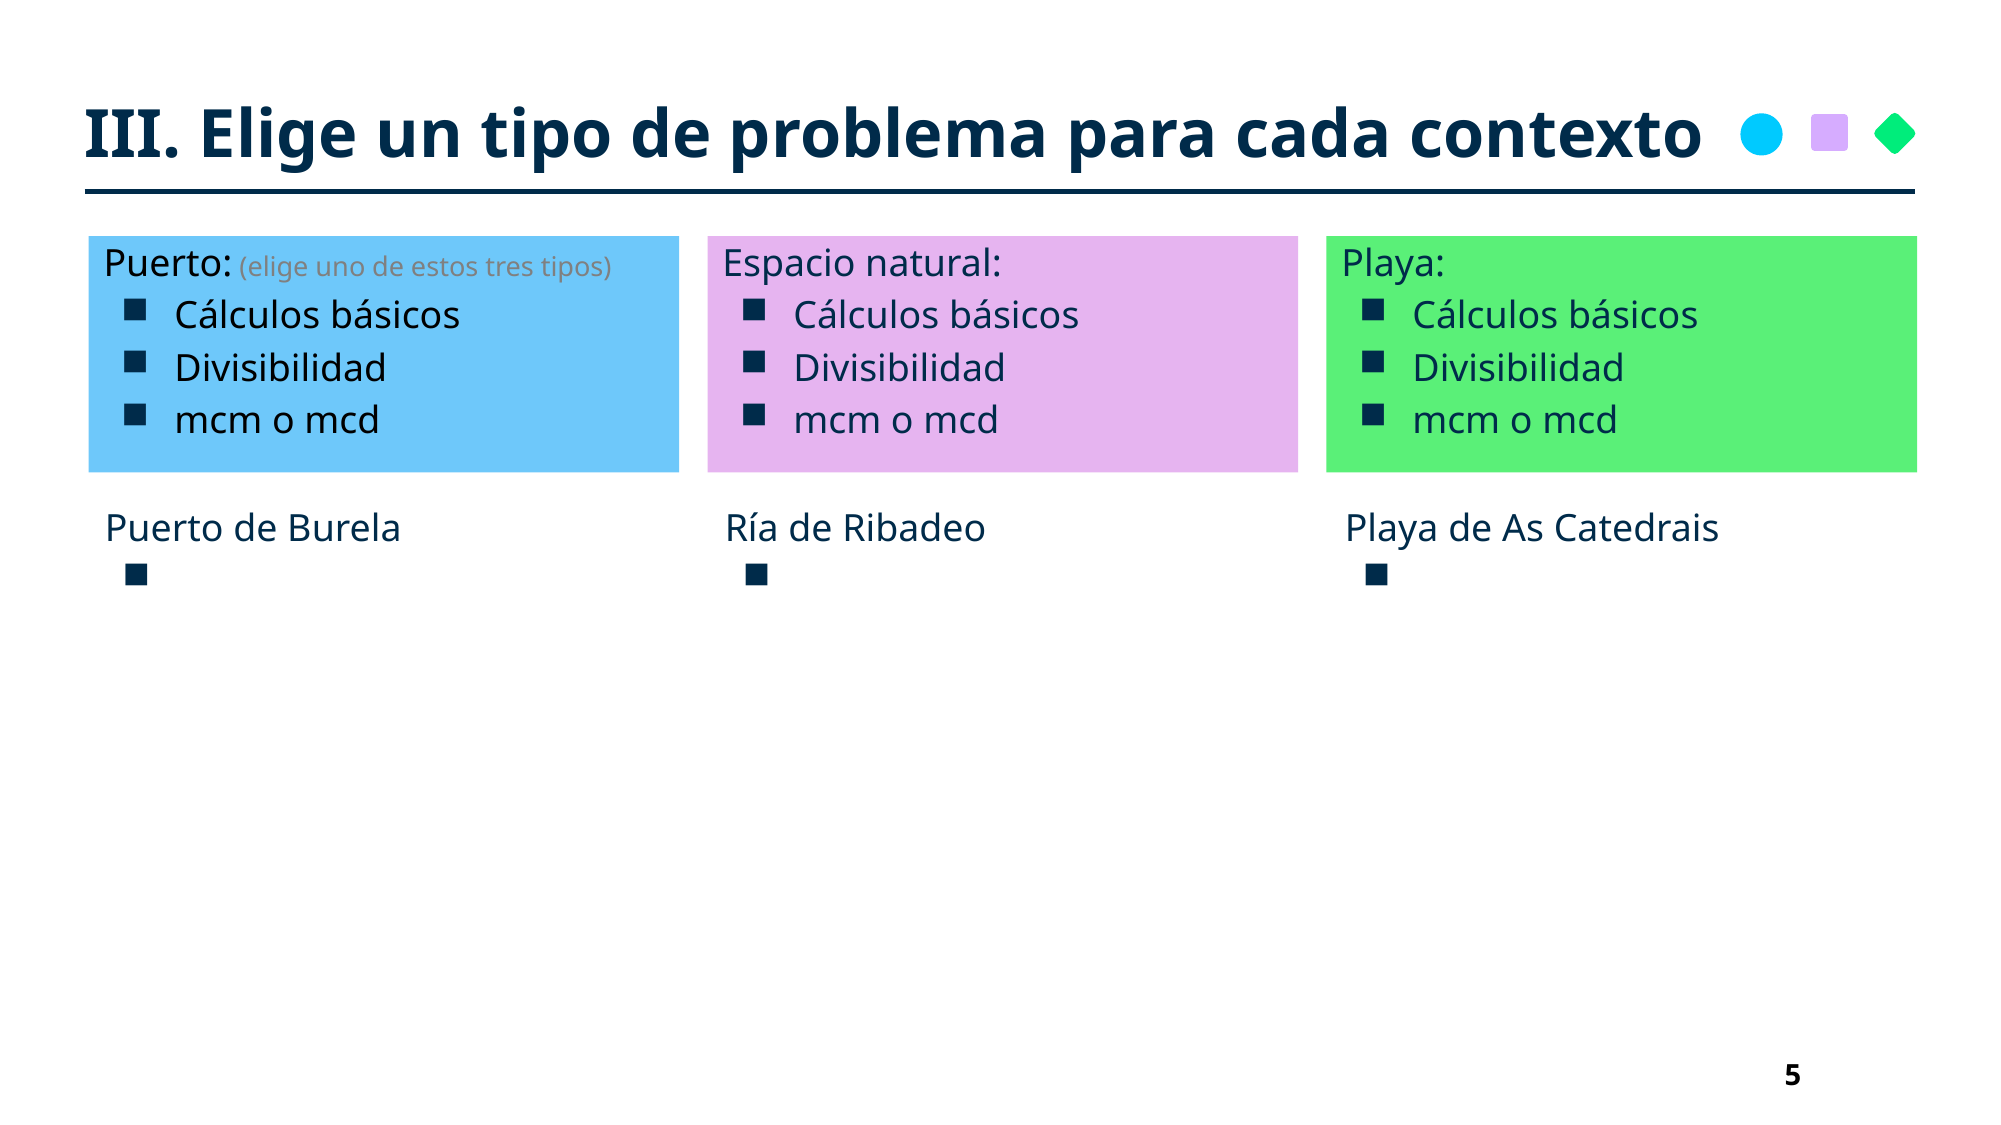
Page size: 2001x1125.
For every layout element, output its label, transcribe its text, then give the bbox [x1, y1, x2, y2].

list Puerto de Burela [89, 501, 680, 869]
list Playa de As Catedrais [1329, 501, 1920, 869]
title III. Elige un tipo de problema para cada contexto [84, 20, 1713, 178]
list Ría de Ribadeo [709, 501, 1300, 869]
list Espacio natural: Cálculos básicos Divisibilidad mcm o mcd [707, 236, 1299, 473]
list Playa: Cálculos básicos Divisibilidad mcm o mcd [1326, 236, 1918, 473]
list Puerto: (elige uno de estos tres tipos) Cálculos básicos Divisibilidad mcm o mcd [88, 236, 680, 473]
